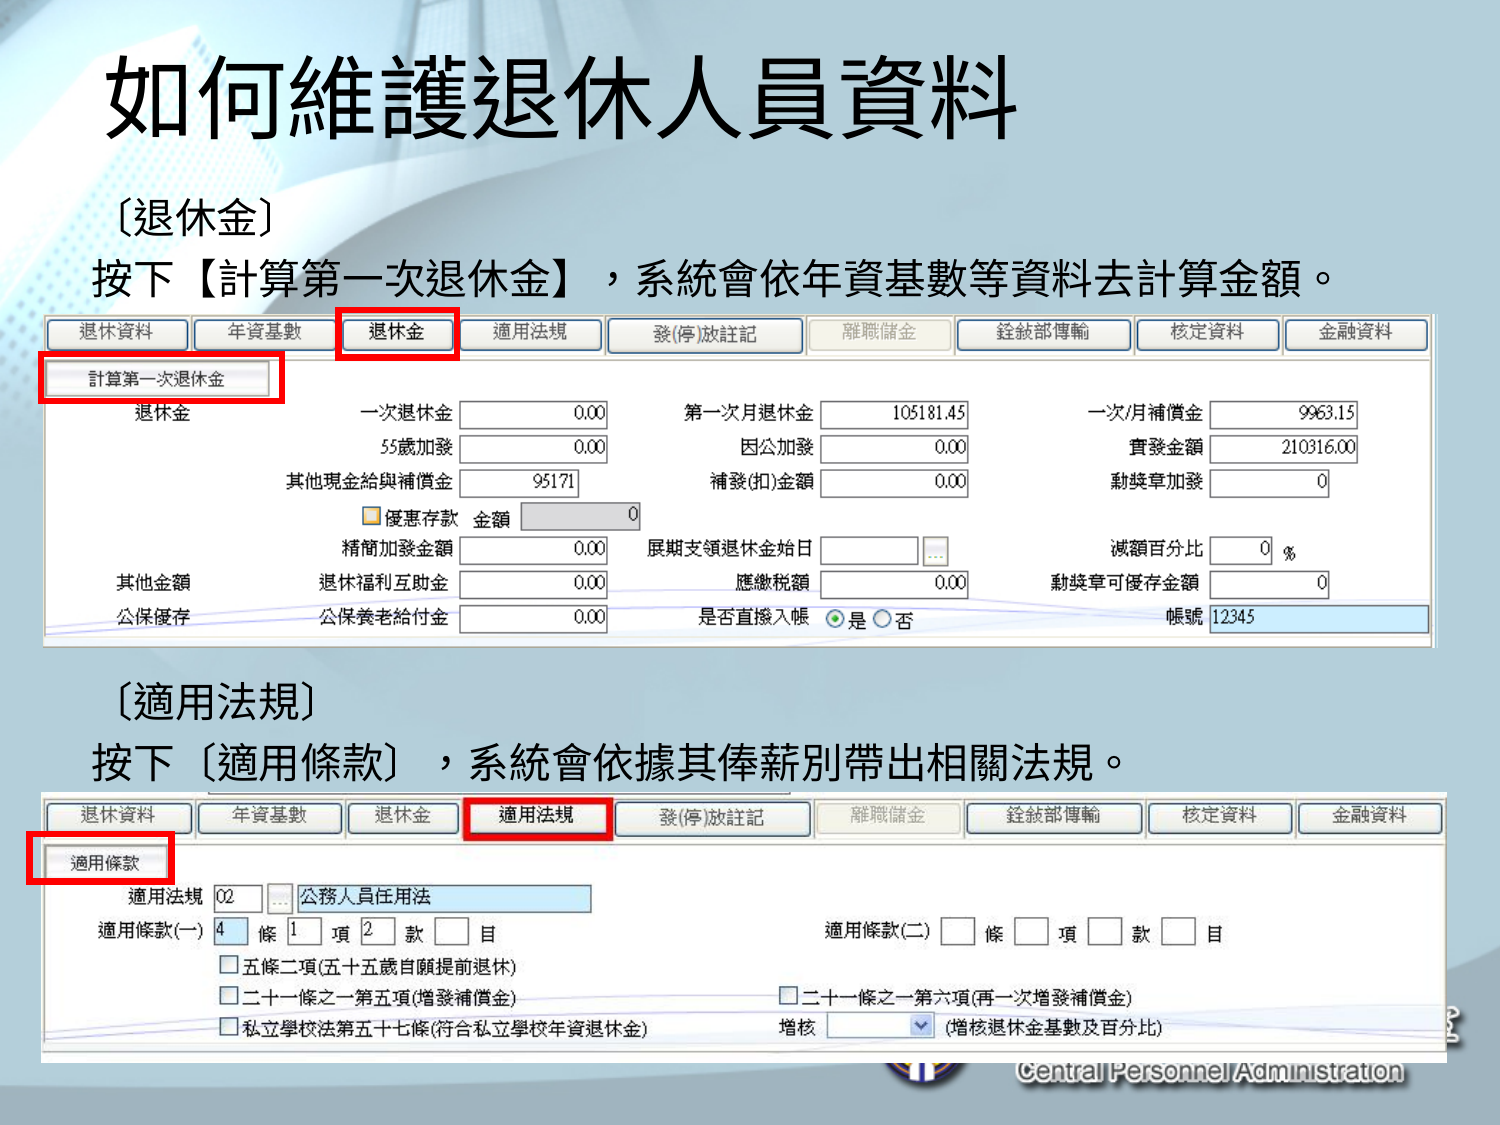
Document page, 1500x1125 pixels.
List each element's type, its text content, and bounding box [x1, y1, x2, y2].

title 如何維護退休人員資料 [88, 42, 1329, 149]
list 〔退休金〕 按下【計算第一次退休金】，系統會依年資基數等資料去計算金額。 〔適用法規〕 按下〔適用條款〕，系統會依據其俸薪別帶出相關法規。 [76, 184, 1436, 792]
list 〔退休金〕 按下【計算第一次退休金】，系統會依年資基數等資料去計算金額。 〔適用法規〕 按下〔適用條款〕，系統會依據其俸薪別帶出相關法規。 [76, 357, 279, 398]
picture [0, 0, 1500, 1125]
